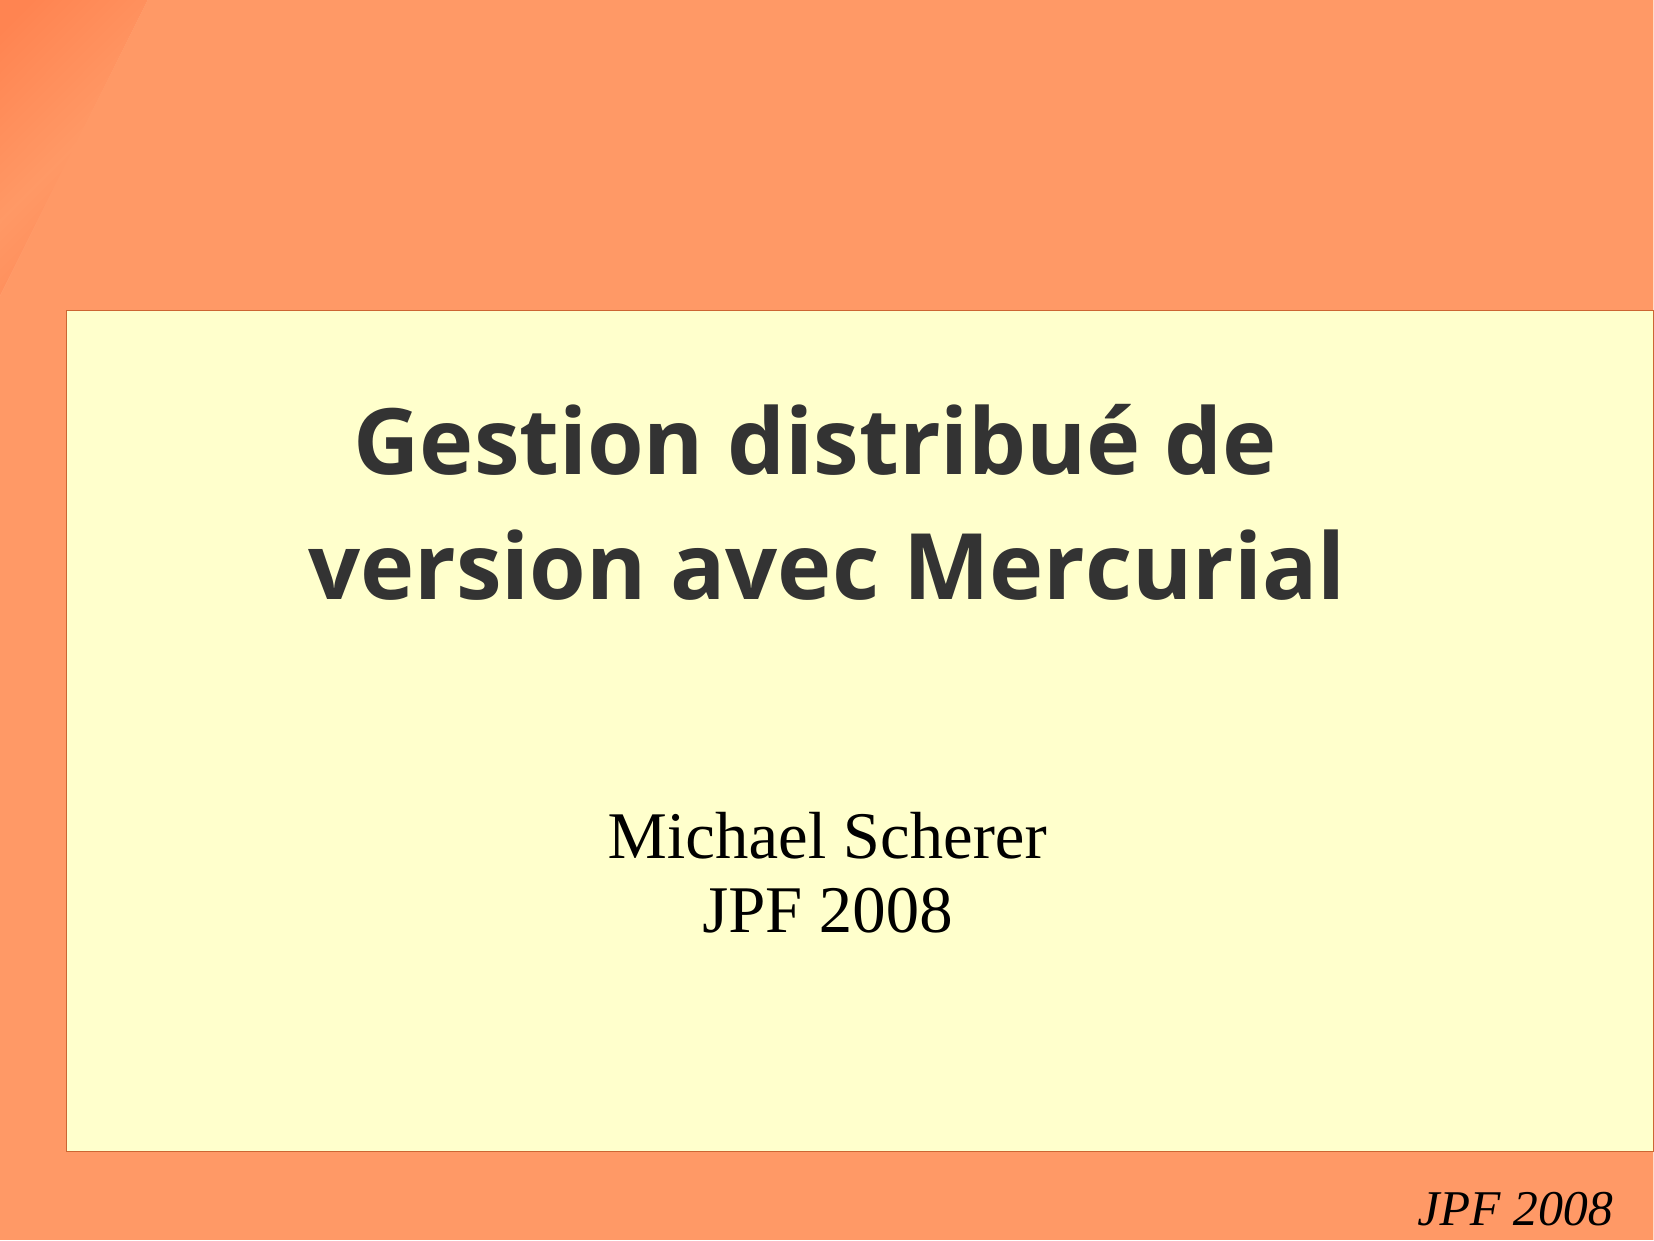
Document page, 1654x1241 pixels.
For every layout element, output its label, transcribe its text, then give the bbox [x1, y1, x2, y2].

subtitle Michael Scherer JPF 2008 [121, 620, 1534, 1127]
title Gestion distribué de version avec Mercurial [121, 390, 1534, 614]
